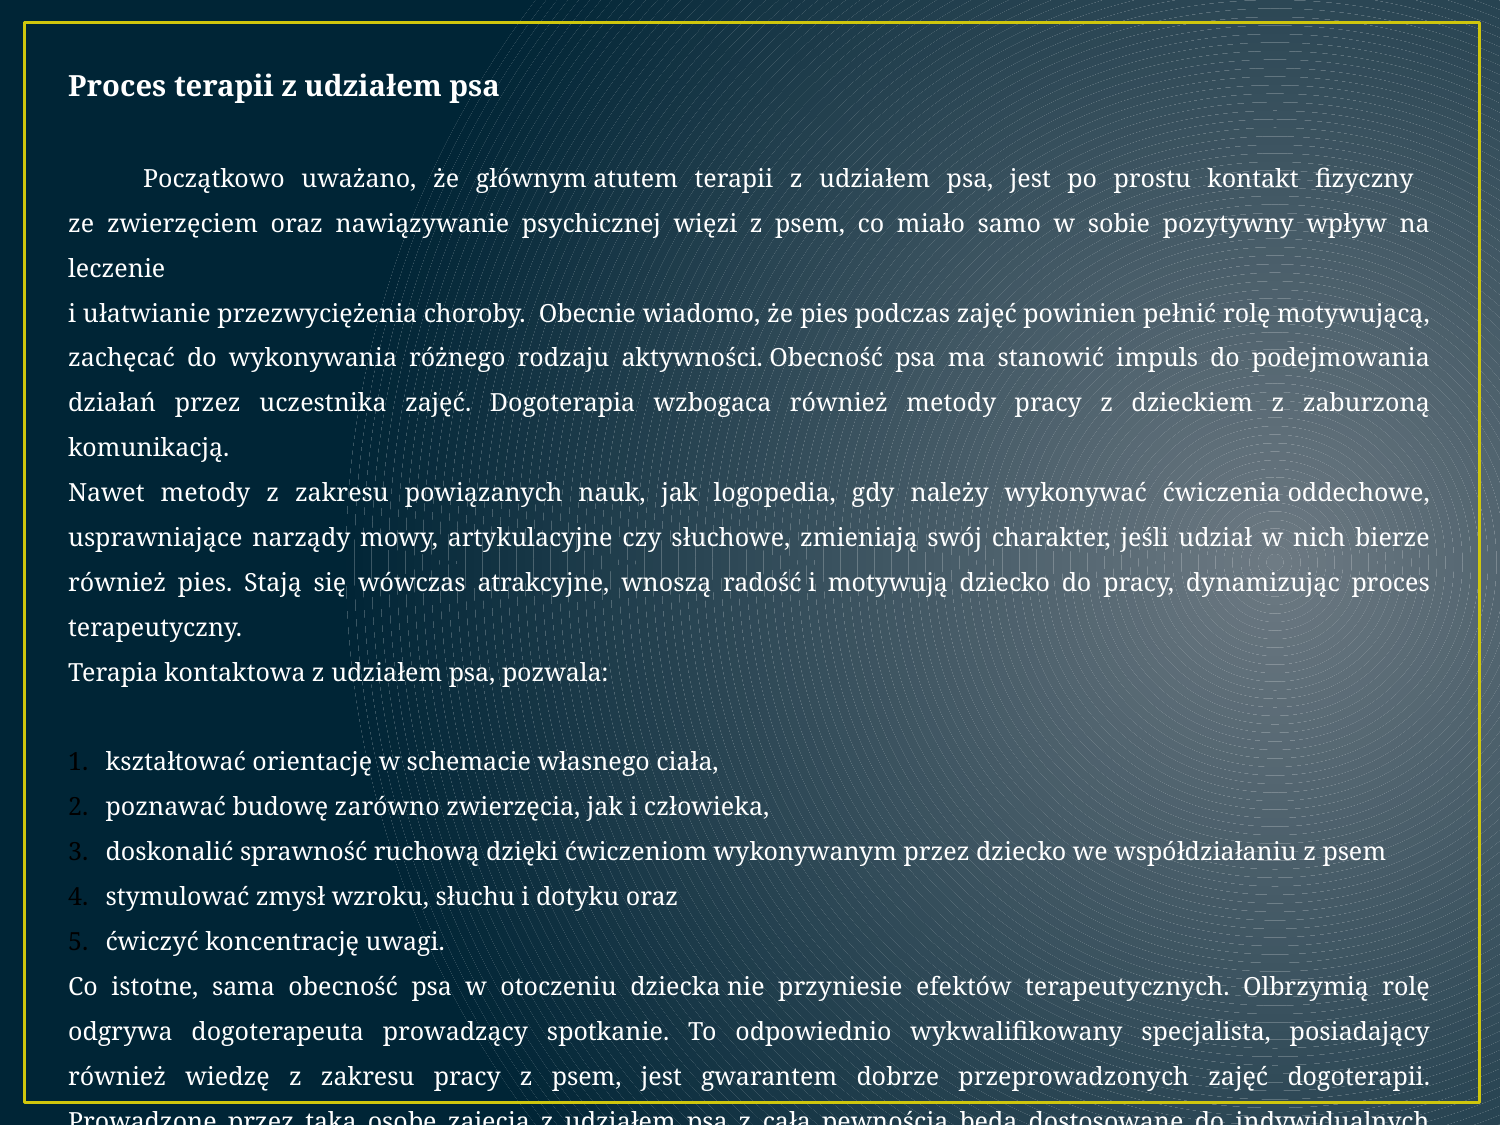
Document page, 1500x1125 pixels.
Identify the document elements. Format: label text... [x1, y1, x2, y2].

text_box Proces terapii z udziałem psa Początkowo uważano, że głównym atutem terapii z udziałem psa, jest po prostu kontakt fizyczny ze zwierzęciem oraz nawiązywanie psychicznej więzi z psem, co miało samo w sobie pozytywny wpływ na leczenie i ułatwianie przezwyciężenia choroby. Obecnie wiadomo, że pies podczas zajęć powinien pełnić rolę motywującą, zachęcać do wykonywania różnego rodzaju aktywności. Obecność psa ma stanowić impuls do podejmowania działań przez uczestnika zajęć. Dogoterapia wzbogaca również metody pracy z dzieckiem z zaburzoną komunikacją. Nawet metody z zakresu powiązanych nauk, jak logopedia, gdy należy wykonywać ćwiczenia oddechowe, usprawniające narządy mowy, artykulacyjne czy słuchowe, zmieniają swój charakter, jeśli udział w nich bierze również pies. Stają się wówczas atrakcyjne, wnoszą radość i motywują dziecko do pracy, dynamizując proces terapeutyczny. Terapia kontaktowa z udziałem psa, pozwala: kształtować orientację w schemacie własnego ciała, poznawać budowę zarówno zwierzęcia, jak i człowieka, doskonalić sprawność ruchową dzięki ćwiczeniom wykonywanym przez dziecko we współdziałaniu z psem stymulować zmysł wzroku, słuchu i dotyku oraz ćwiczyć koncentrację uwagi. Co istotne, sama obecność psa w otoczeniu dziecka nie przyniesie efektów terapeutycznych. Olbrzymią rolę odgrywa dogoterapeuta prowadzący spotkanie. To odpowiednio wykwalifikowany specjalista, posiadający również wiedzę z zakresu pracy z psem, jest gwarantem dobrze przeprowadzonych zajęć dogoterapii. Prowadzone przez taką osobę zajęcia z udziałem psa z całą pewnością będą dostosowane do indywidualnych możliwości i potrzeb biorących w nich udział pacjentów. [53, 43, 1447, 1125]
